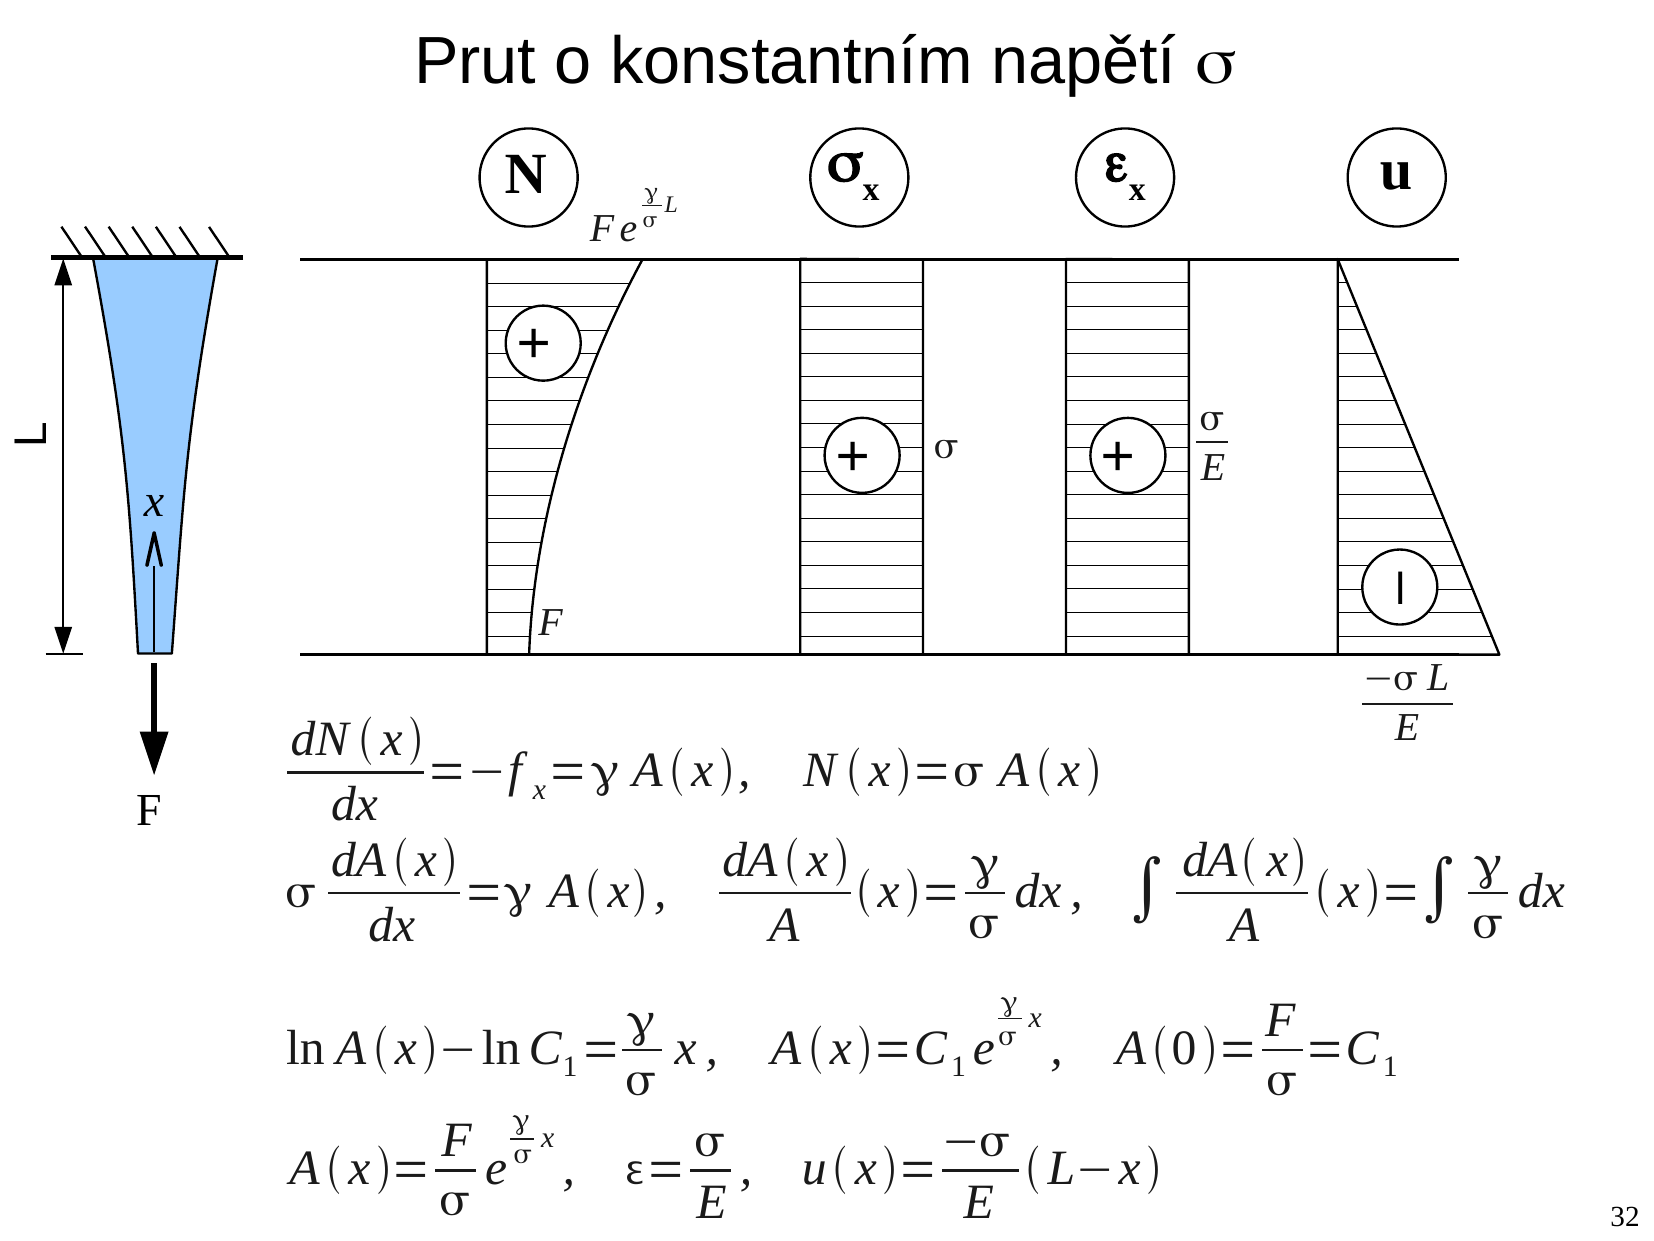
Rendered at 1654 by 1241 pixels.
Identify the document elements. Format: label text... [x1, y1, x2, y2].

text_box [1066, 258, 1189, 655]
text_box ex [1088, 121, 1166, 227]
chart [525, 600, 572, 645]
text_box [1347, 140, 1364, 215]
chart [264, 986, 1410, 1230]
chart [577, 179, 689, 252]
text_box [562, 141, 578, 214]
text_box [1428, 139, 1446, 216]
text_box [93, 260, 218, 654]
chart [1183, 398, 1240, 489]
text_box [486, 259, 643, 655]
text_box [1076, 145, 1088, 210]
chart [265, 656, 1576, 953]
text_box sx [812, 121, 900, 227]
text_box + [493, 311, 581, 376]
text_box u [1364, 129, 1428, 221]
text_box N [489, 134, 562, 226]
text_box + [812, 424, 900, 488]
text_box L [0, 274, 70, 463]
text_box [1166, 150, 1175, 205]
text_box x [129, 468, 175, 538]
text_box [1337, 259, 1500, 655]
text_box + [1077, 424, 1166, 488]
text_box F [121, 777, 177, 848]
chart [923, 424, 968, 469]
text_box [900, 150, 909, 205]
text_box [505, 128, 552, 134]
text_box [479, 148, 489, 207]
title Prut o konstantním napětí s [37, 8, 1613, 113]
text_box [800, 258, 924, 655]
text_box – [1355, 557, 1444, 620]
text_box [1374, 221, 1420, 227]
